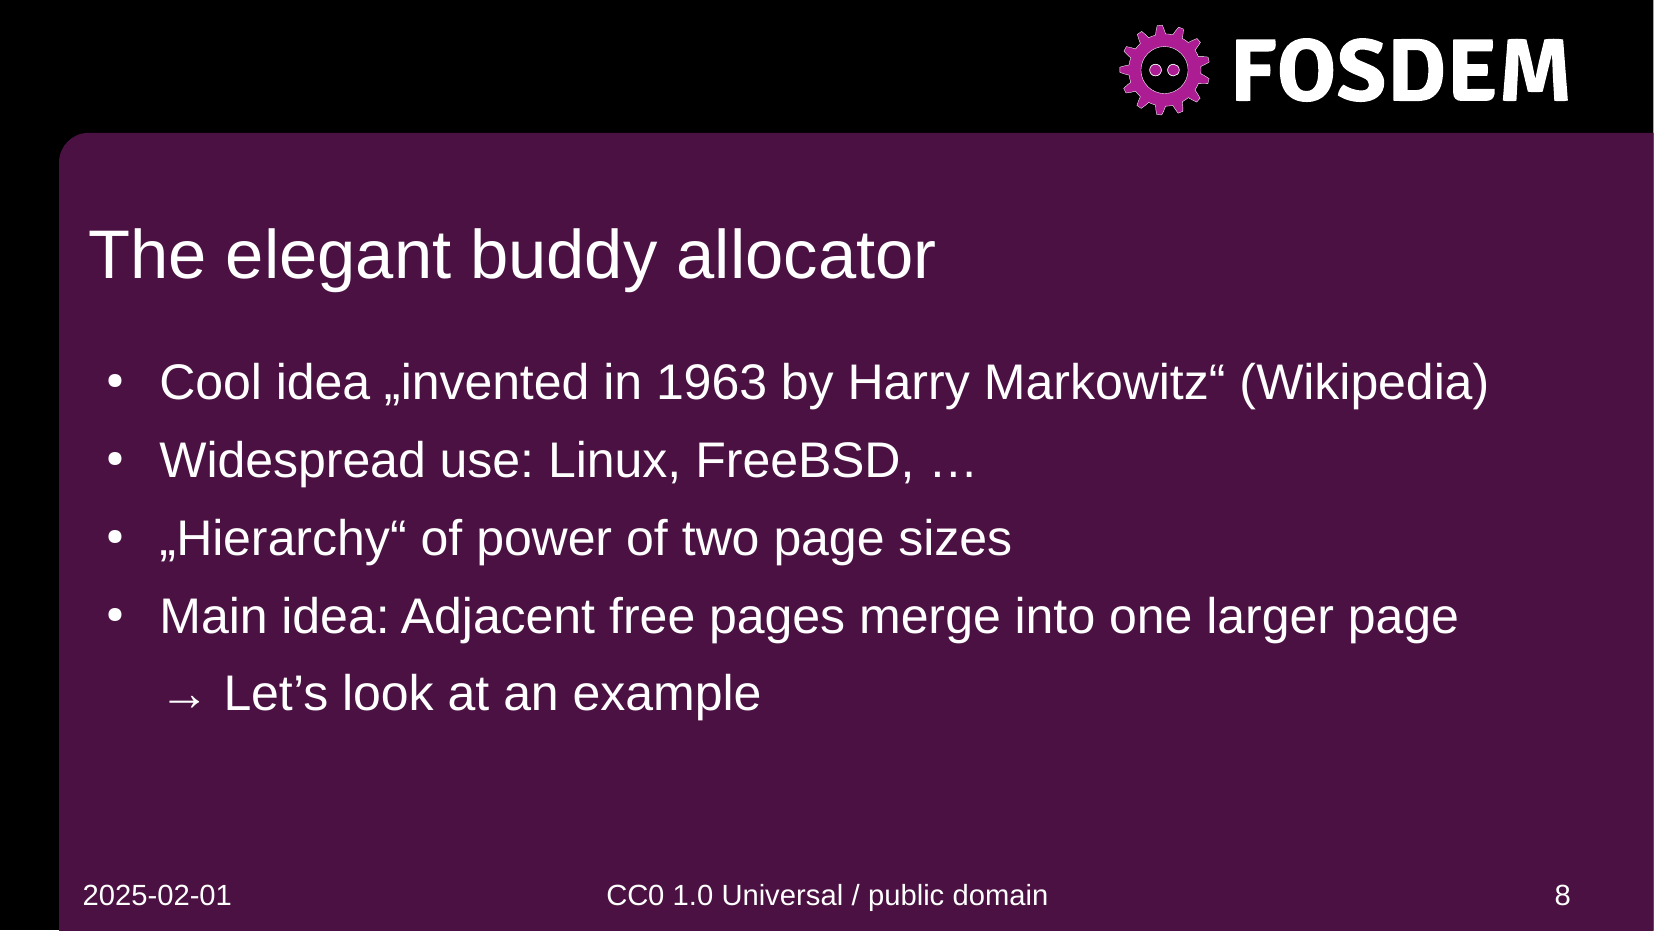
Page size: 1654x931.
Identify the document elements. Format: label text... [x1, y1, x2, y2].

list Cool idea „invented in 1963 by Harry Markowitz“ (Wikipedia) Widespread use: Linux, FreeBSD, … „Hierarchy“ of power of two page sizes Main idea: Adjacent free pages merge into one larger page → Let’s look at an example [88, 354, 1577, 894]
title The elegant buddy allocator [88, 176, 1577, 333]
